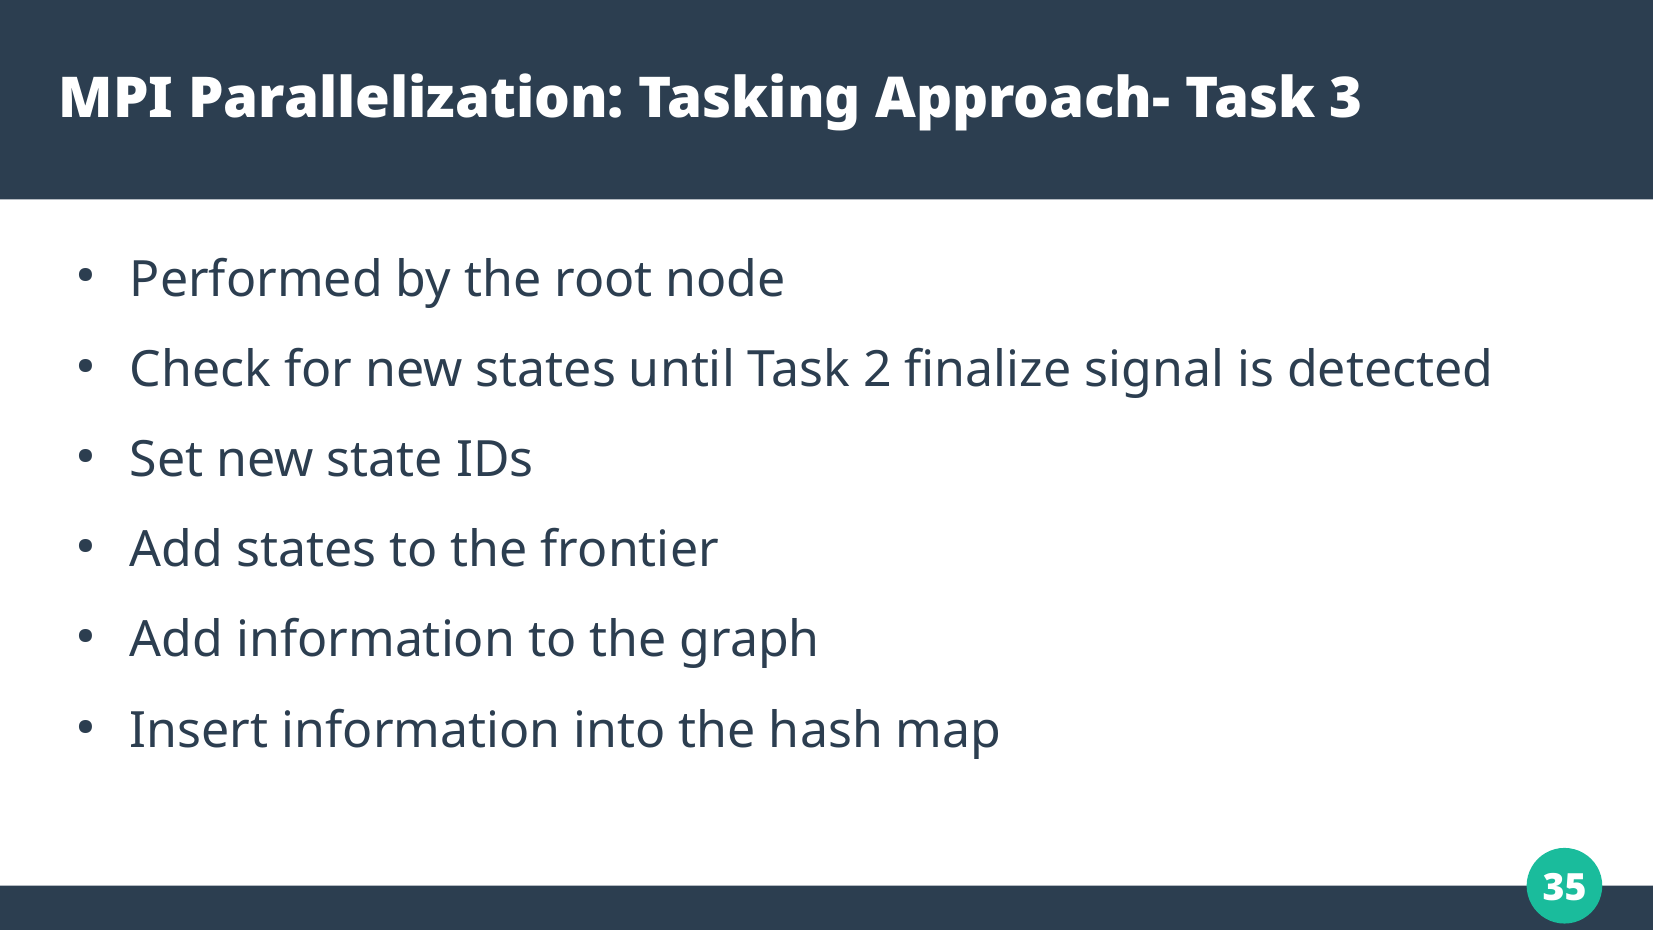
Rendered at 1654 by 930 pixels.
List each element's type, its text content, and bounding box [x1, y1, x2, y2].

list Performed by the root node Check for new states until Task 2 finalize signal is detected Set new state IDs Add states to the frontier Add information to the graph Insert information into the hash map [58, 242, 1594, 863]
title MPI Parallelization: Tasking Approach- Task 3 [58, 36, 1594, 155]
